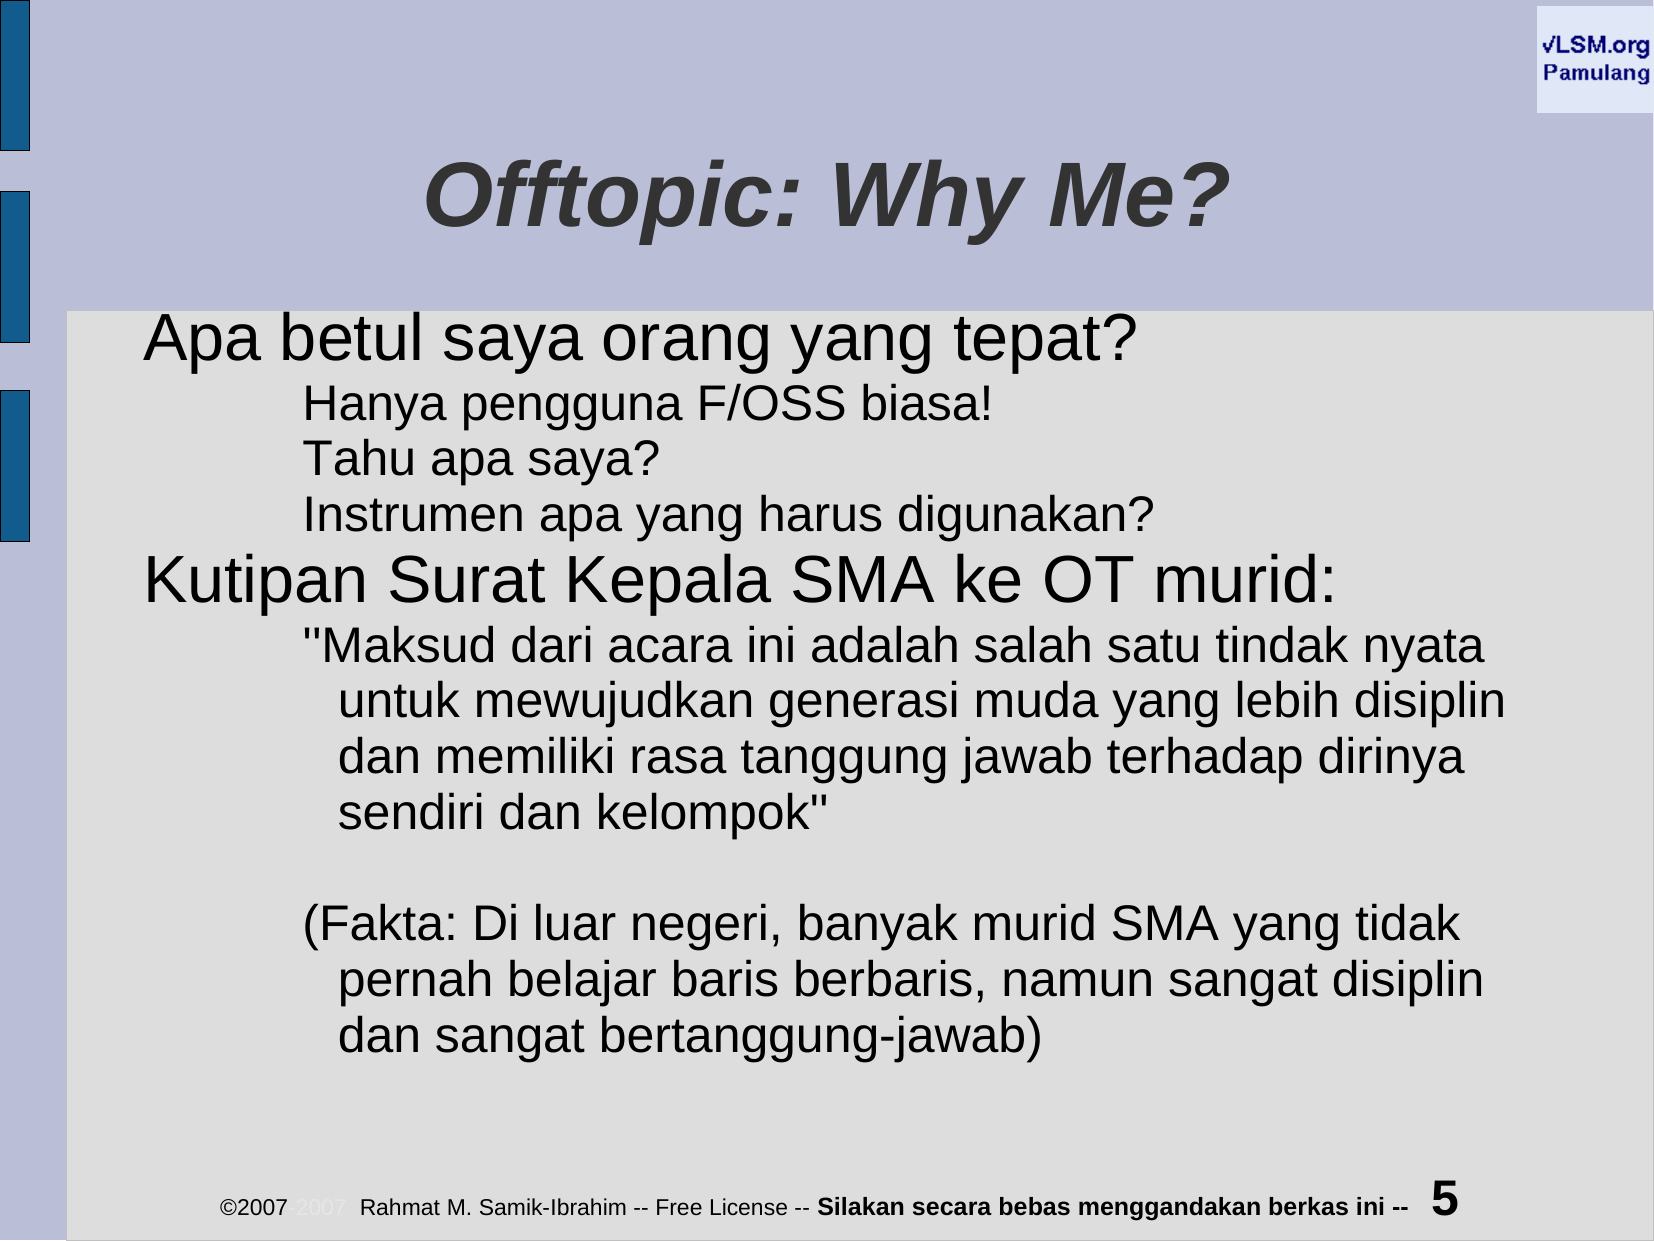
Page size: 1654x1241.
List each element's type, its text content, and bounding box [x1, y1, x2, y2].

picture [1537, 6, 1654, 113]
title Offtopic: Why Me? [121, 98, 1534, 291]
list Apa betul saya orang yang tepat? Hanya pengguna F/OSS biasa! Tahu apa saya? Instrumen apa yang harus digunakan? Kutipan Surat Kepala SMA ke OT murid: ''Maksud dari acara ini adalah salah satu tindak nyata untuk mewujudkan generasi muda yang lebih disiplin dan memiliki rasa tanggung jawab terhadap dirinya sendiri dan kelompok'' (Fakta: Di luar negeri, banyak murid SMA yang tidak pernah belajar baris berbaris, namun sangat disiplin dan sangat bertanggung-jawab) [125, 300, 1538, 1126]
